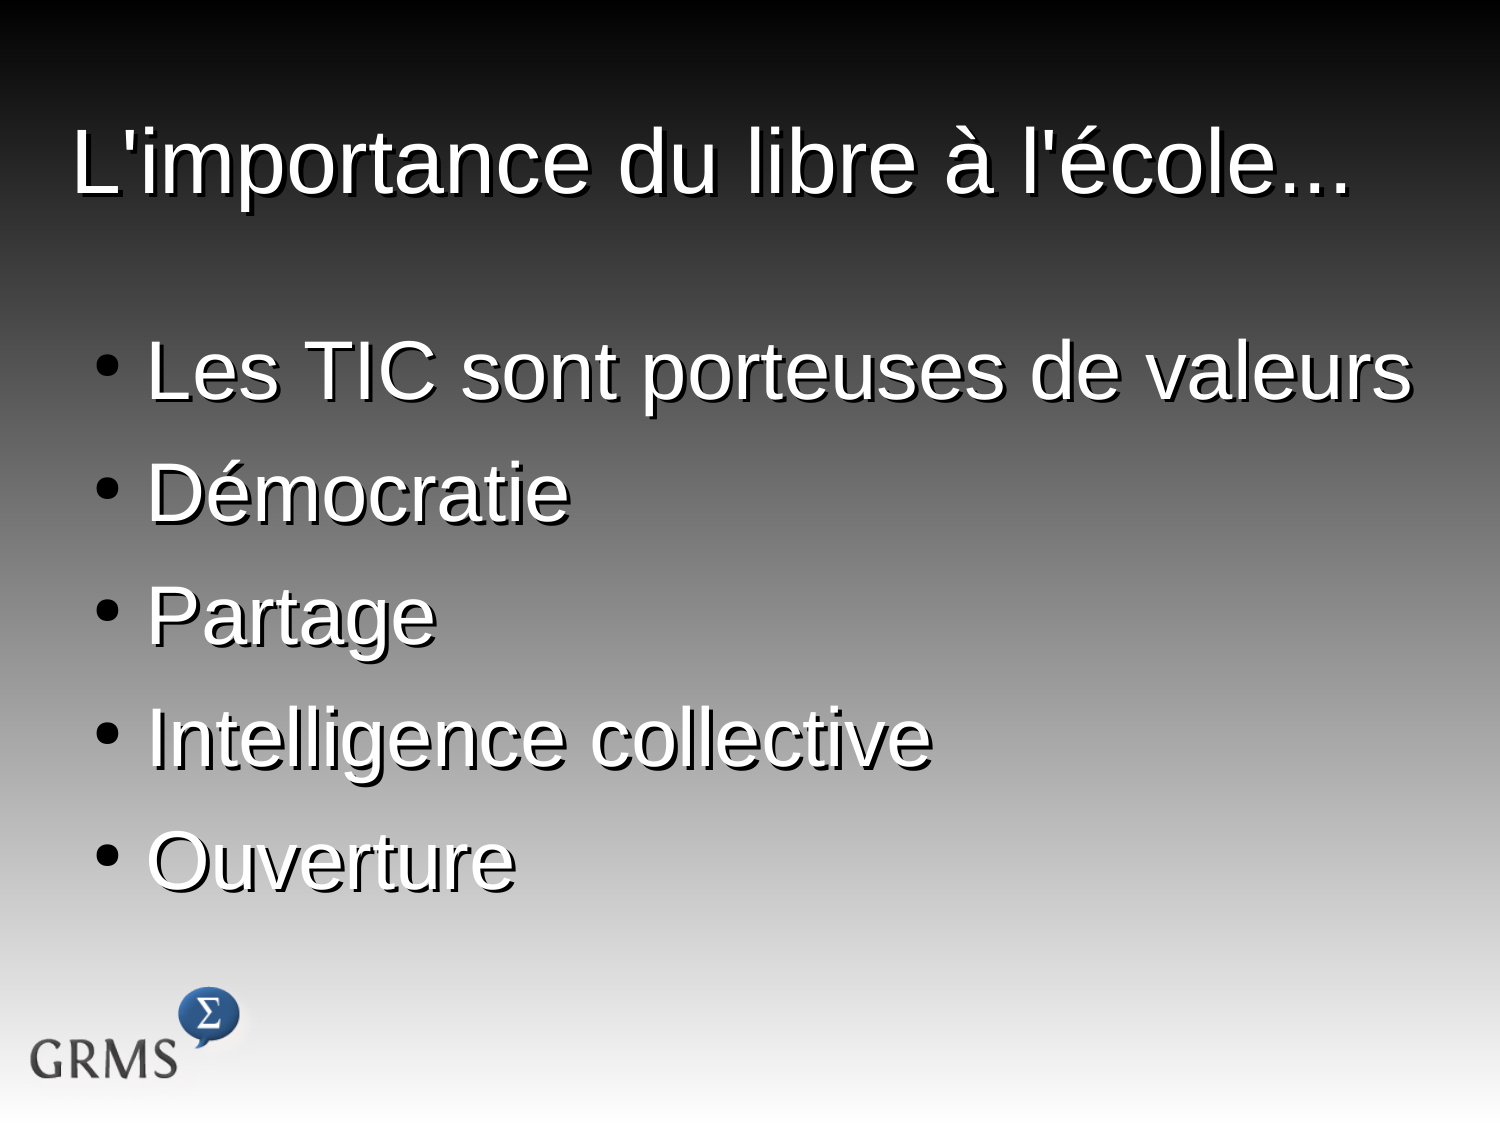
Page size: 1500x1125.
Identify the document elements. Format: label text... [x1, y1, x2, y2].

picture [16, 974, 267, 1107]
title L'importance du libre à l'école... [70, 59, 1441, 260]
list Les TIC sont porteuses de valeurs Démocratie Partage Intelligence collective Ouverture [75, 319, 1426, 972]
